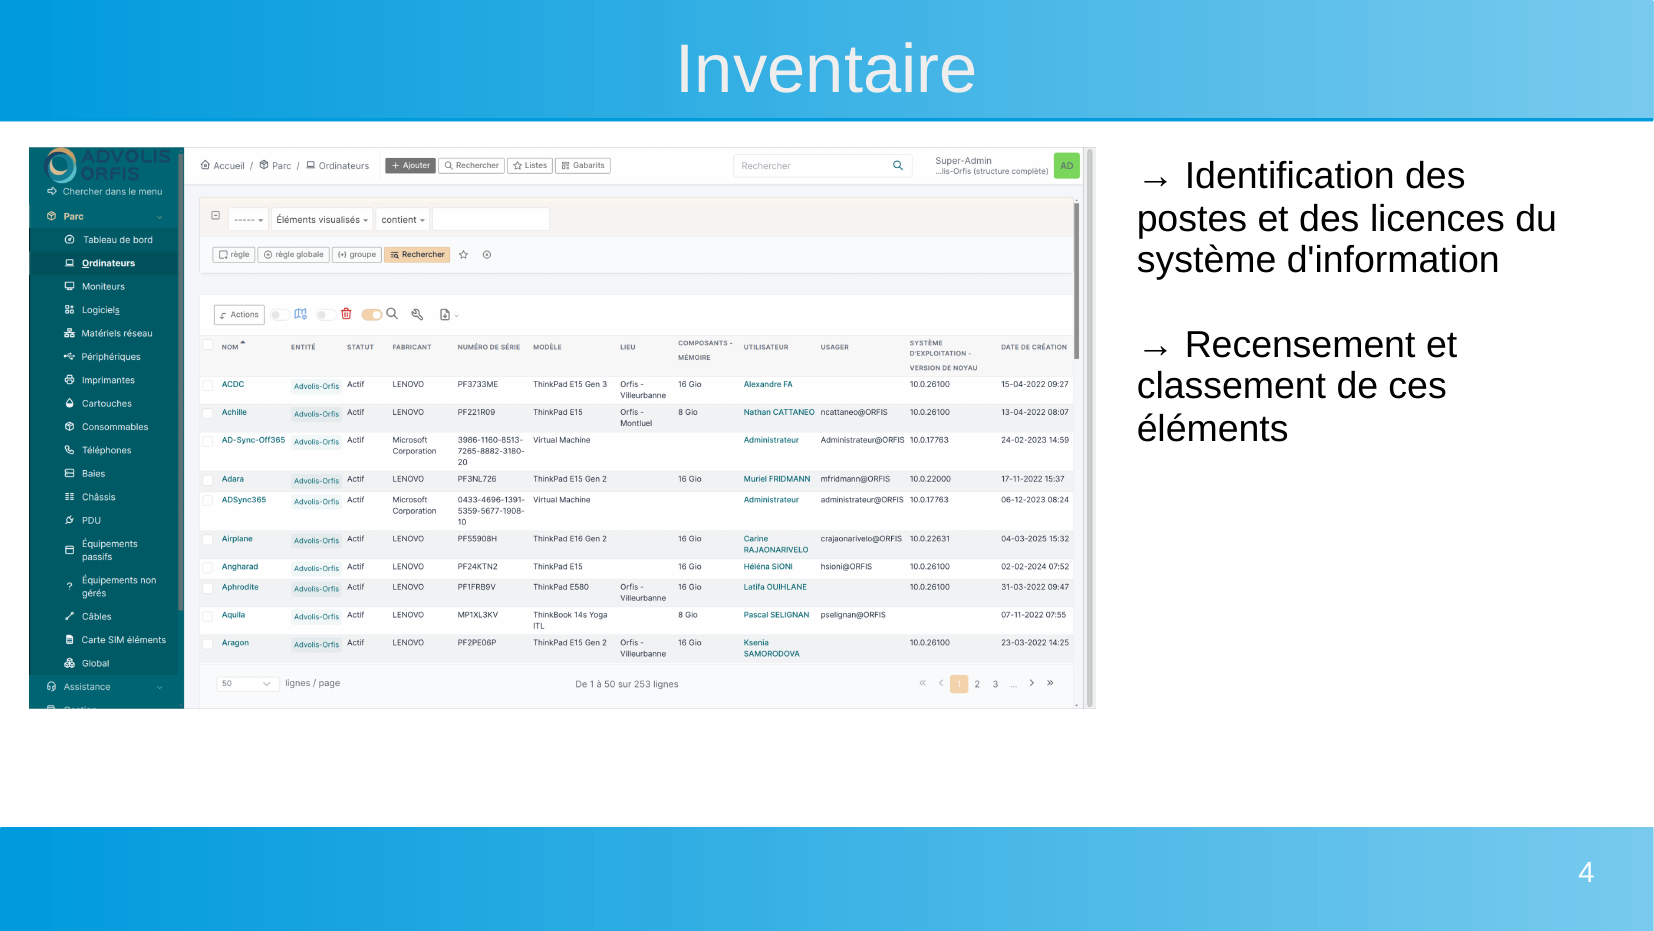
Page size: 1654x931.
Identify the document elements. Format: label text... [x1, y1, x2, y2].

text_box → Identification des postes et des licences du système d'information → Recensement et classement de ces éléments [1122, 147, 1595, 739]
picture [29, 147, 1096, 709]
title Inventaire [59, 29, 1595, 108]
